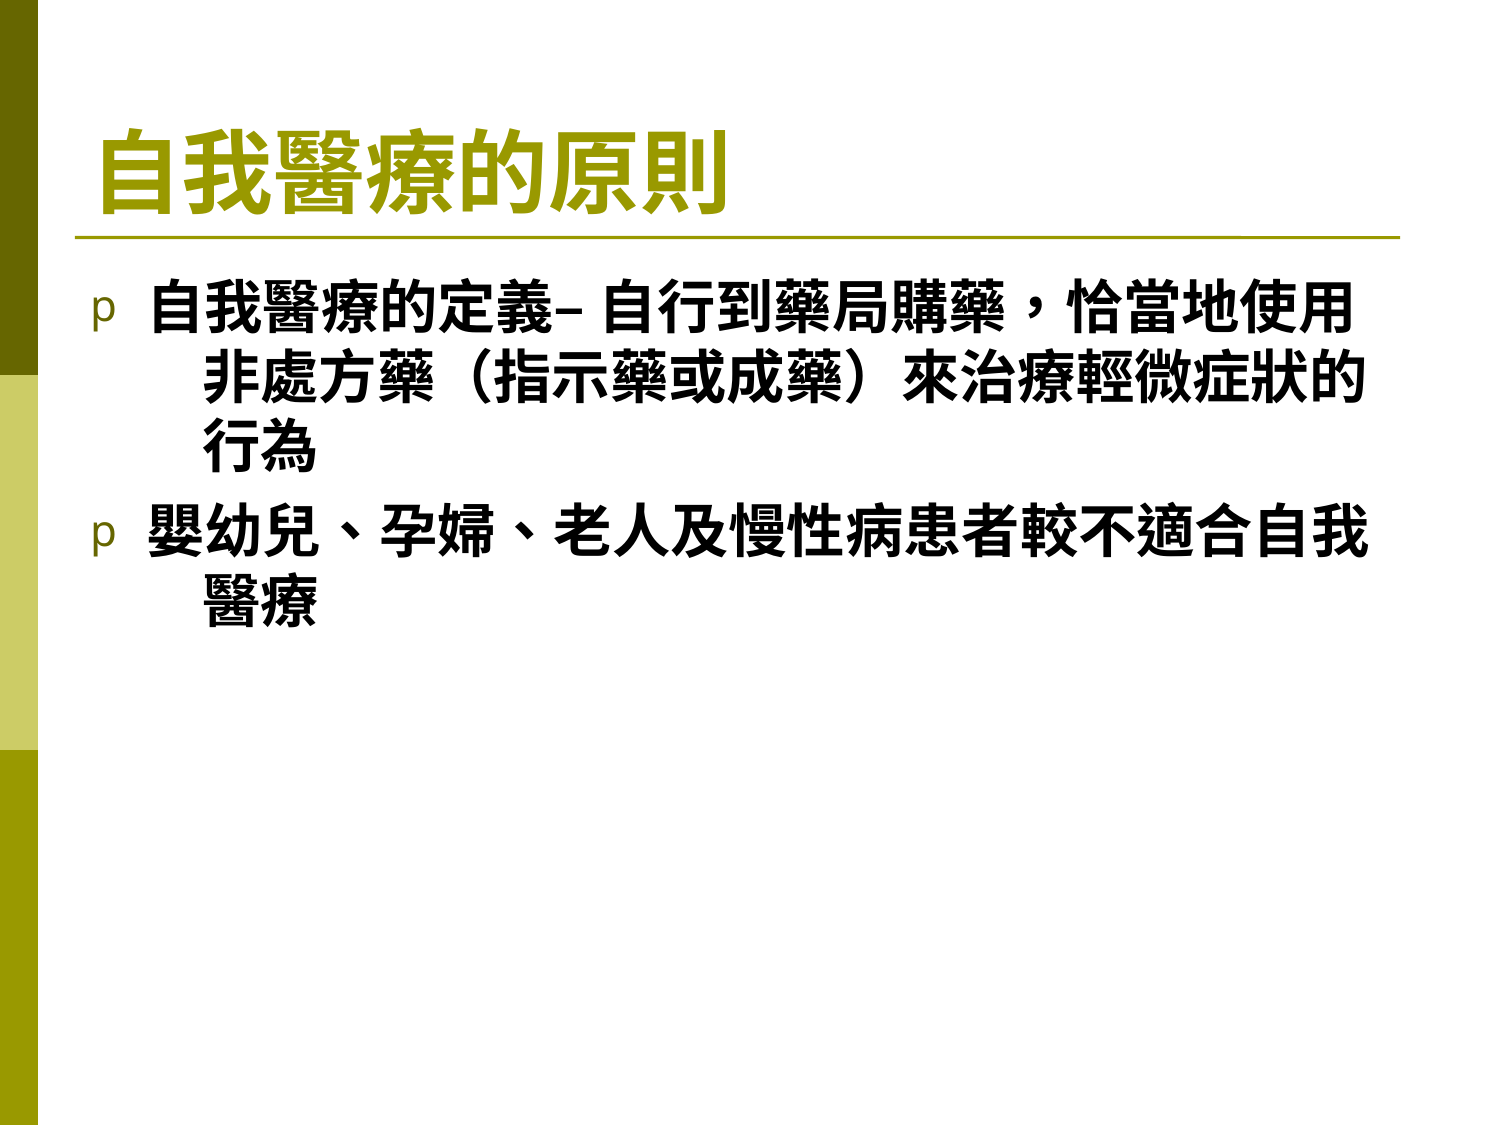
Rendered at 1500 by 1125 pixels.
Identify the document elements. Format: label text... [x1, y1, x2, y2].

title 自我醫療的原則 [75, 45, 1426, 233]
list 自我醫療的定義– 自行到藥局購藥，恰當地使用非處方藥（指示藥或成藥）來治療輕微症狀的行為 嬰幼兒、孕婦、老人及慢性病患者較不適合自我醫療 [75, 262, 1426, 1006]
